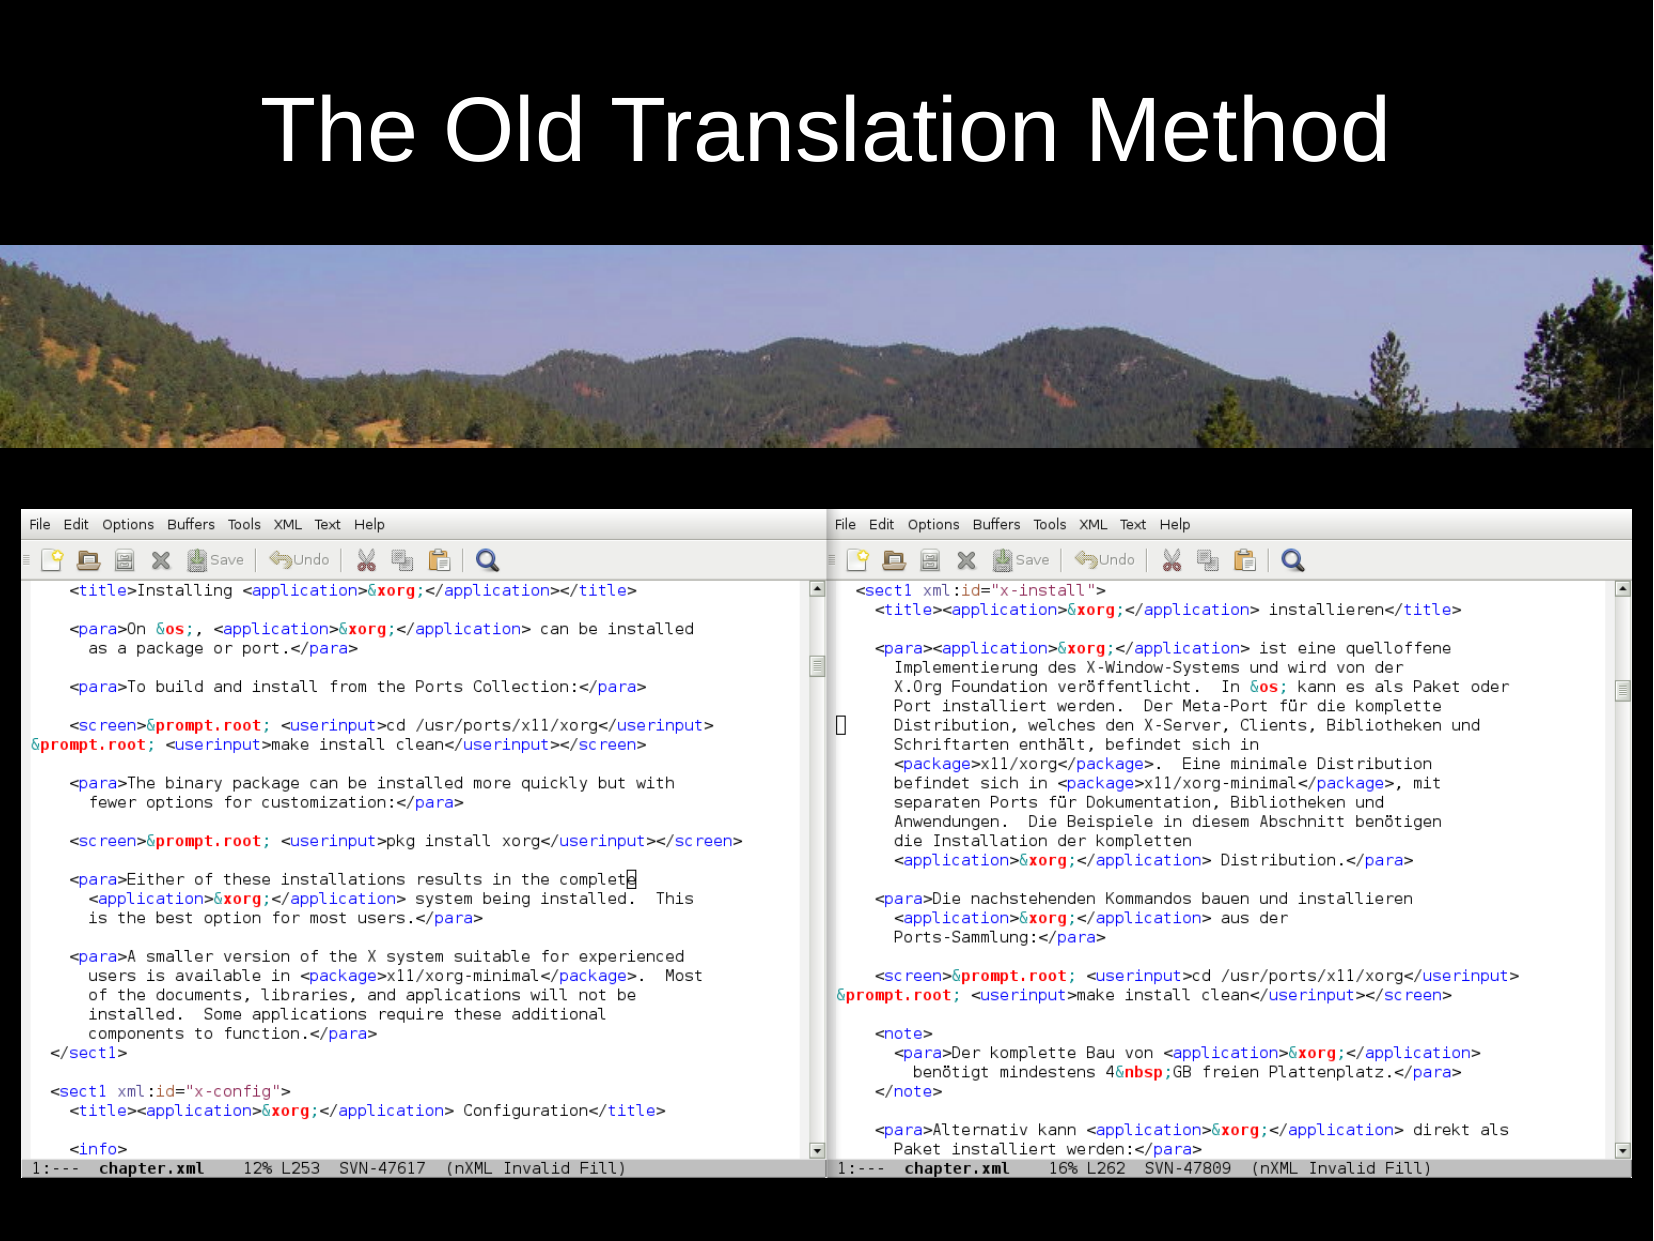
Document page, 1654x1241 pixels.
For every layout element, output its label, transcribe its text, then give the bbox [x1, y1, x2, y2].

picture [0, 245, 1653, 448]
title The Old Translation Method [82, 49, 1571, 211]
picture [21, 509, 1632, 1178]
